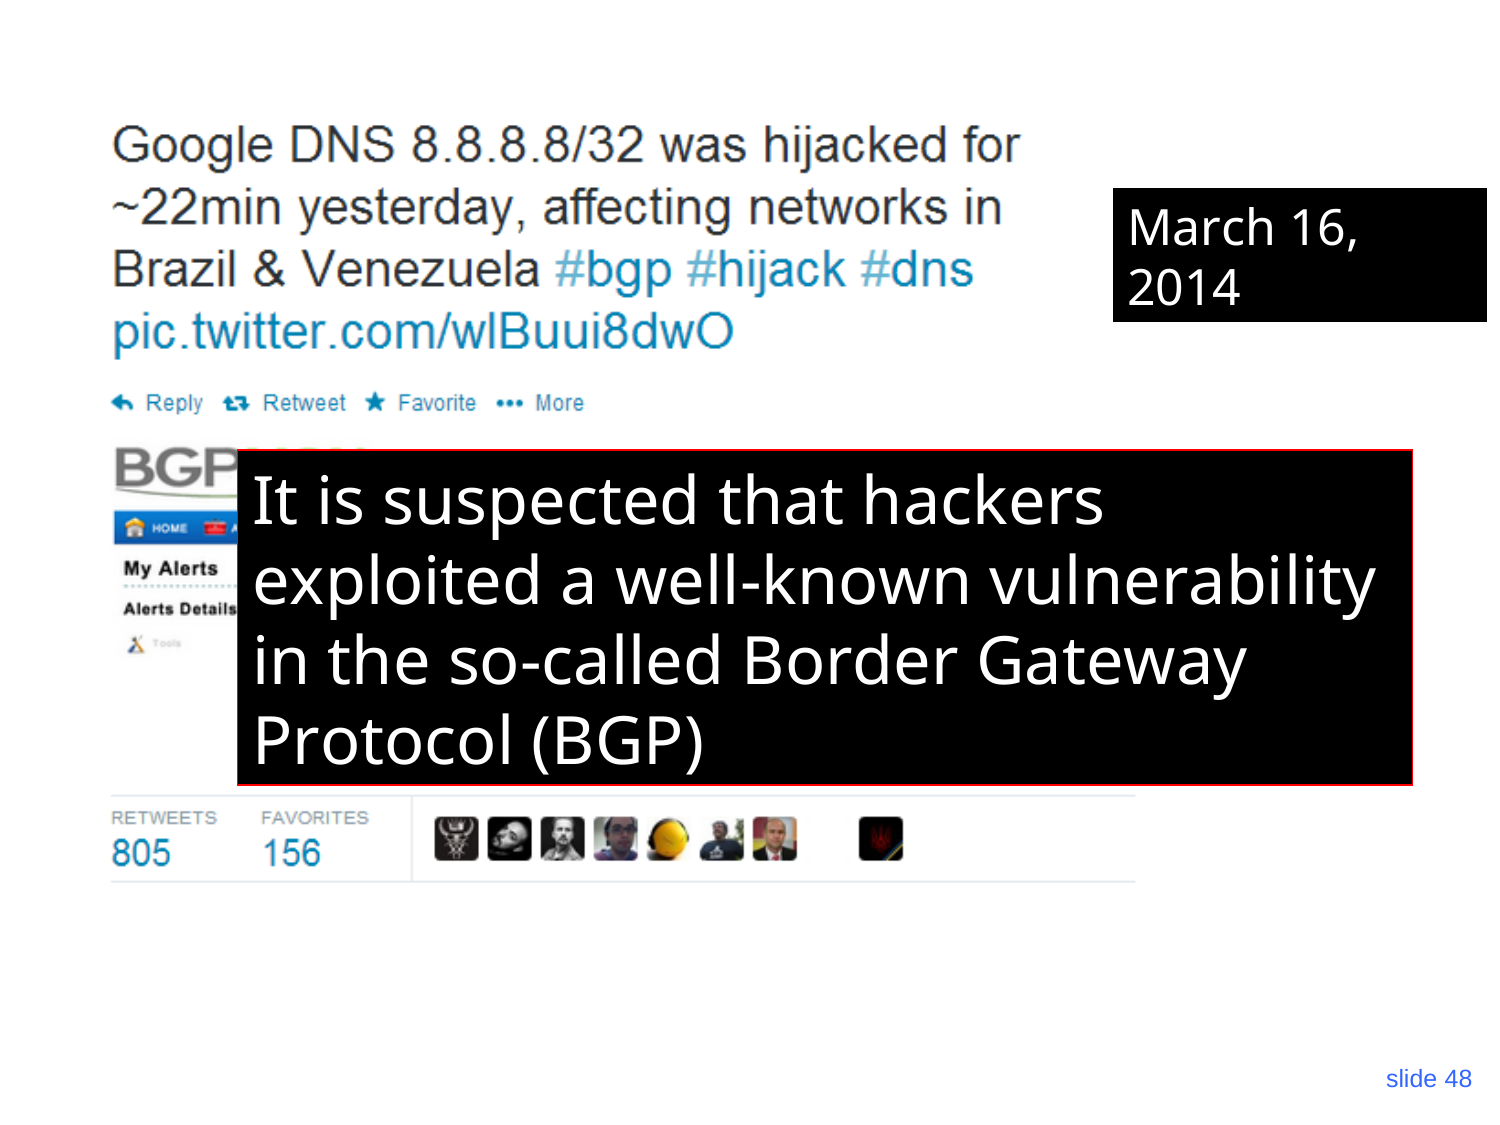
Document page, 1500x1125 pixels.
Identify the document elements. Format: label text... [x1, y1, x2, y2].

text_box March 16, 2014 [1112, 187, 1488, 323]
text_box It is suspected that hackers exploited a well-known vulnerability in the so-called Border Gateway Protocol (BGP) [237, 449, 1413, 786]
text_box slide <number> [1174, 1025, 1488, 1101]
picture [62, 99, 1185, 894]
